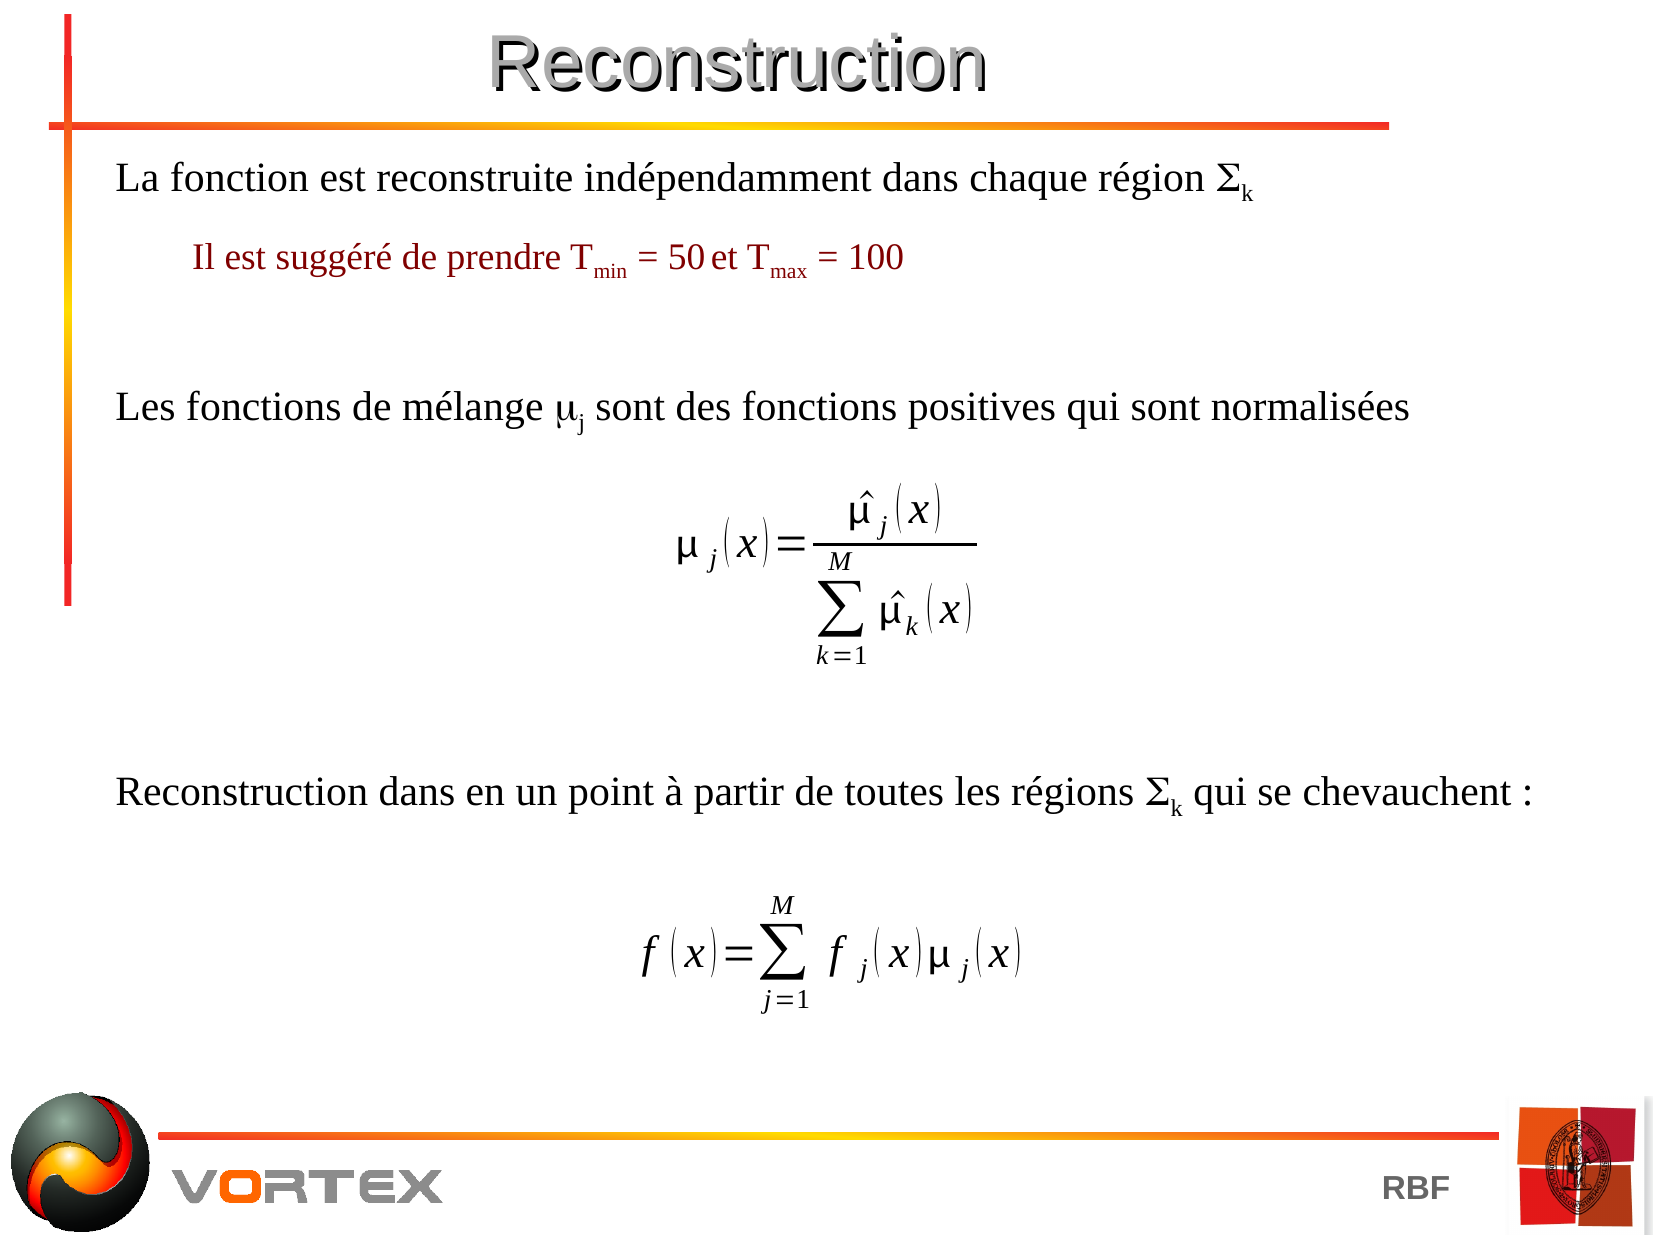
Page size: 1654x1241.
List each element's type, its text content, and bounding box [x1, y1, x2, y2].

list La fonction est reconstruite indépendamment dans chaque région k Il est suggéré de prendre Tmin = 50 et Tmax = 100 Les fonctions de mélange j sont des fonctions positives qui sont normalisées Reconstruction dans en un point à partir de toutes les régions k qui se chevauchent : [97, 153, 1571, 1109]
picture [1505, 1096, 1653, 1235]
title Reconstruction [82, 4, 1392, 120]
chart [668, 480, 986, 670]
picture [11, 1092, 443, 1232]
chart [624, 890, 1030, 1014]
